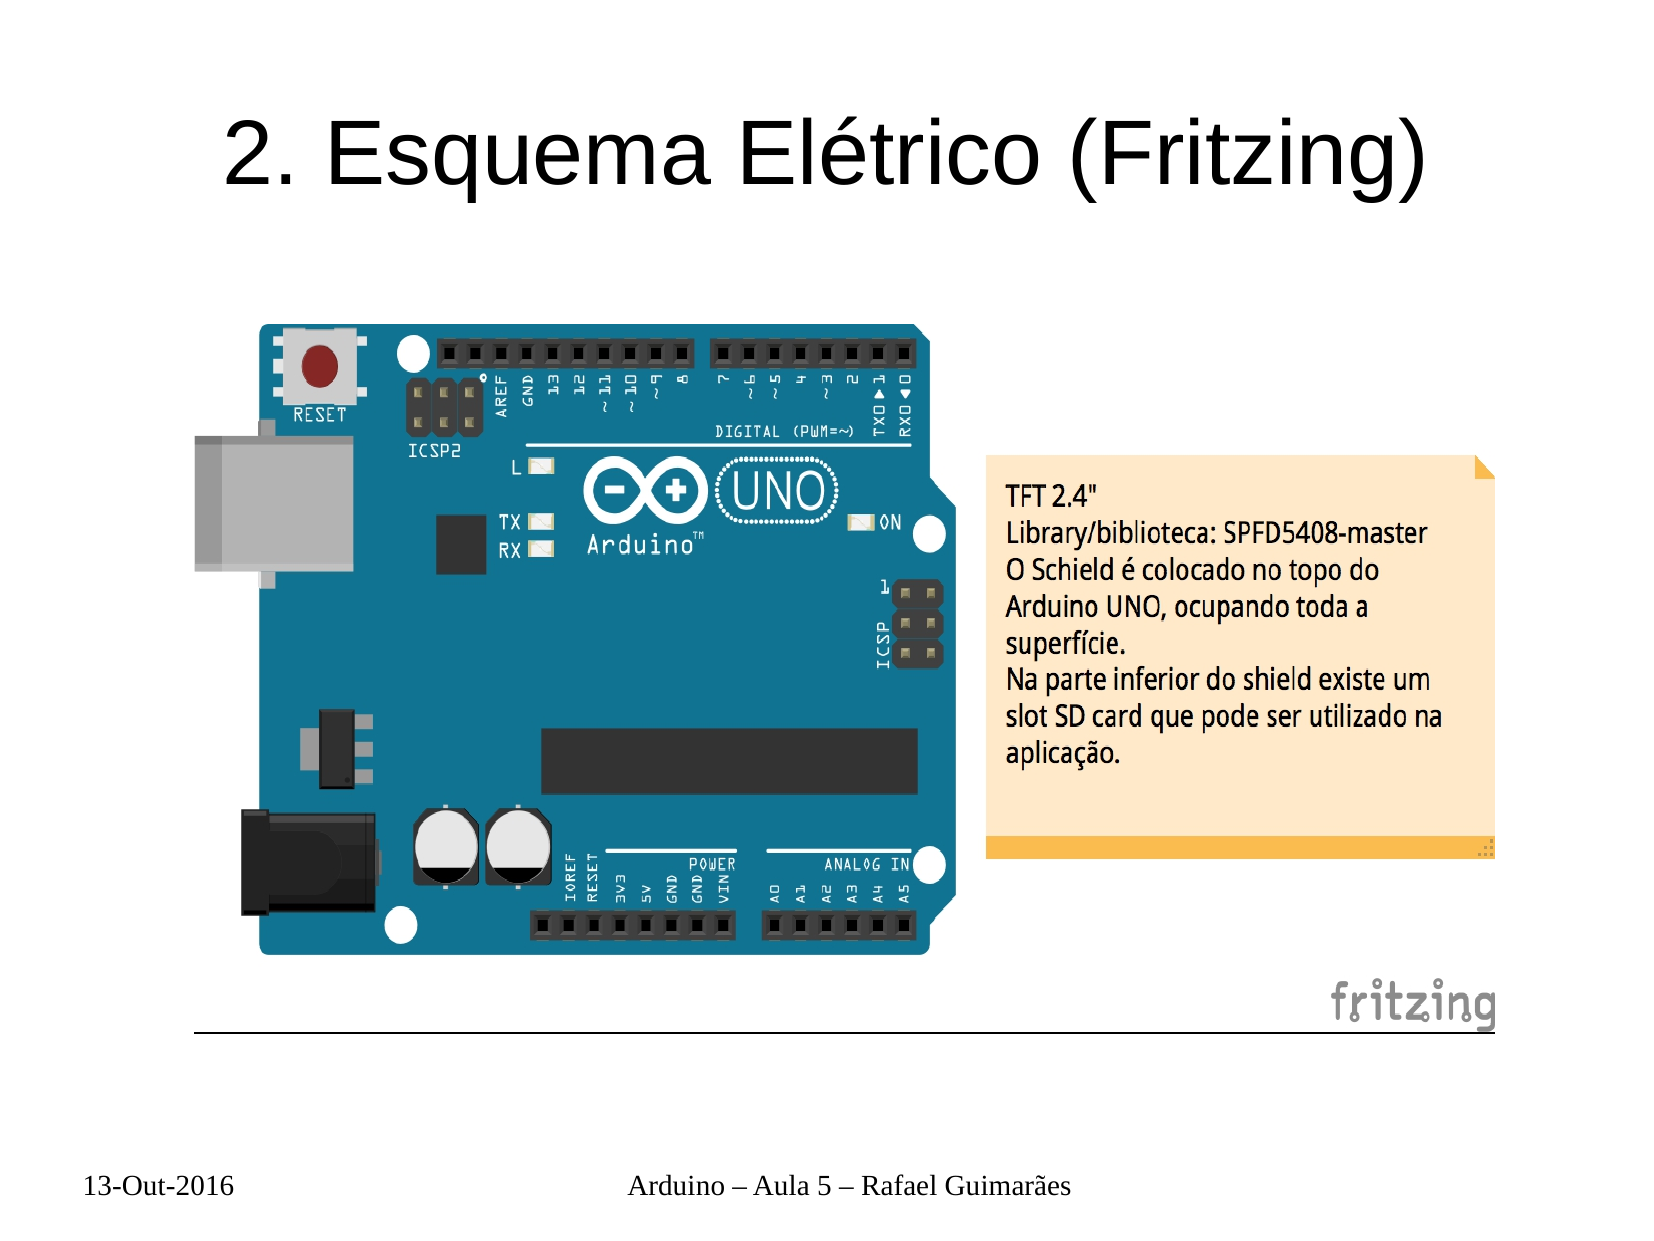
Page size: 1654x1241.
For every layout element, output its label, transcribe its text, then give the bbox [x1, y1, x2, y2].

picture [194, 324, 1495, 1034]
title 2. Esquema Elétrico (Fritzing) [82, 49, 1571, 257]
